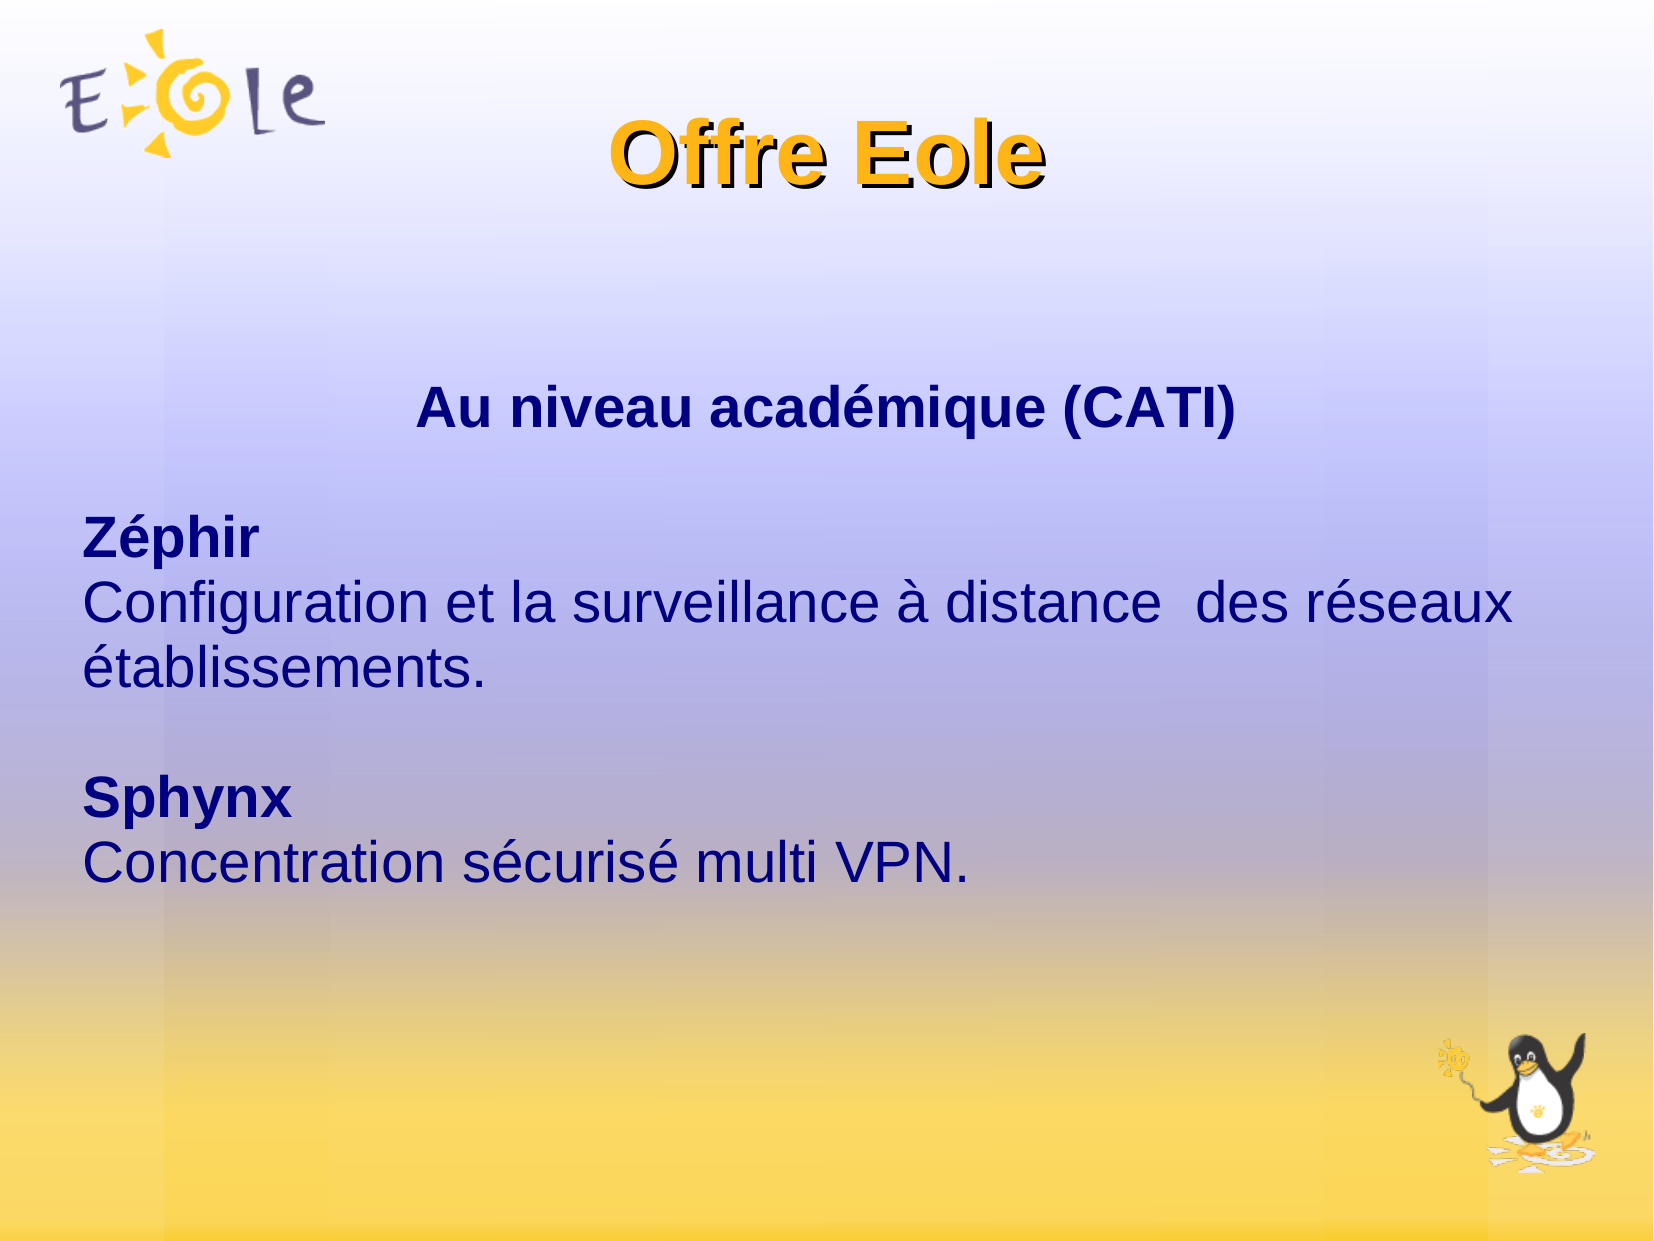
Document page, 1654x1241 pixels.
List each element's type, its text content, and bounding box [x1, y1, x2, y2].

title Offre Eole [82, 49, 1571, 257]
subtitle Au niveau académique (CATI) Zéphir Configuration et la surveillance à distance des réseaux établissements. Sphynx Concentration sécurisé multi VPN. [82, 290, 1571, 1109]
picture [0, 0, 1654, 1241]
